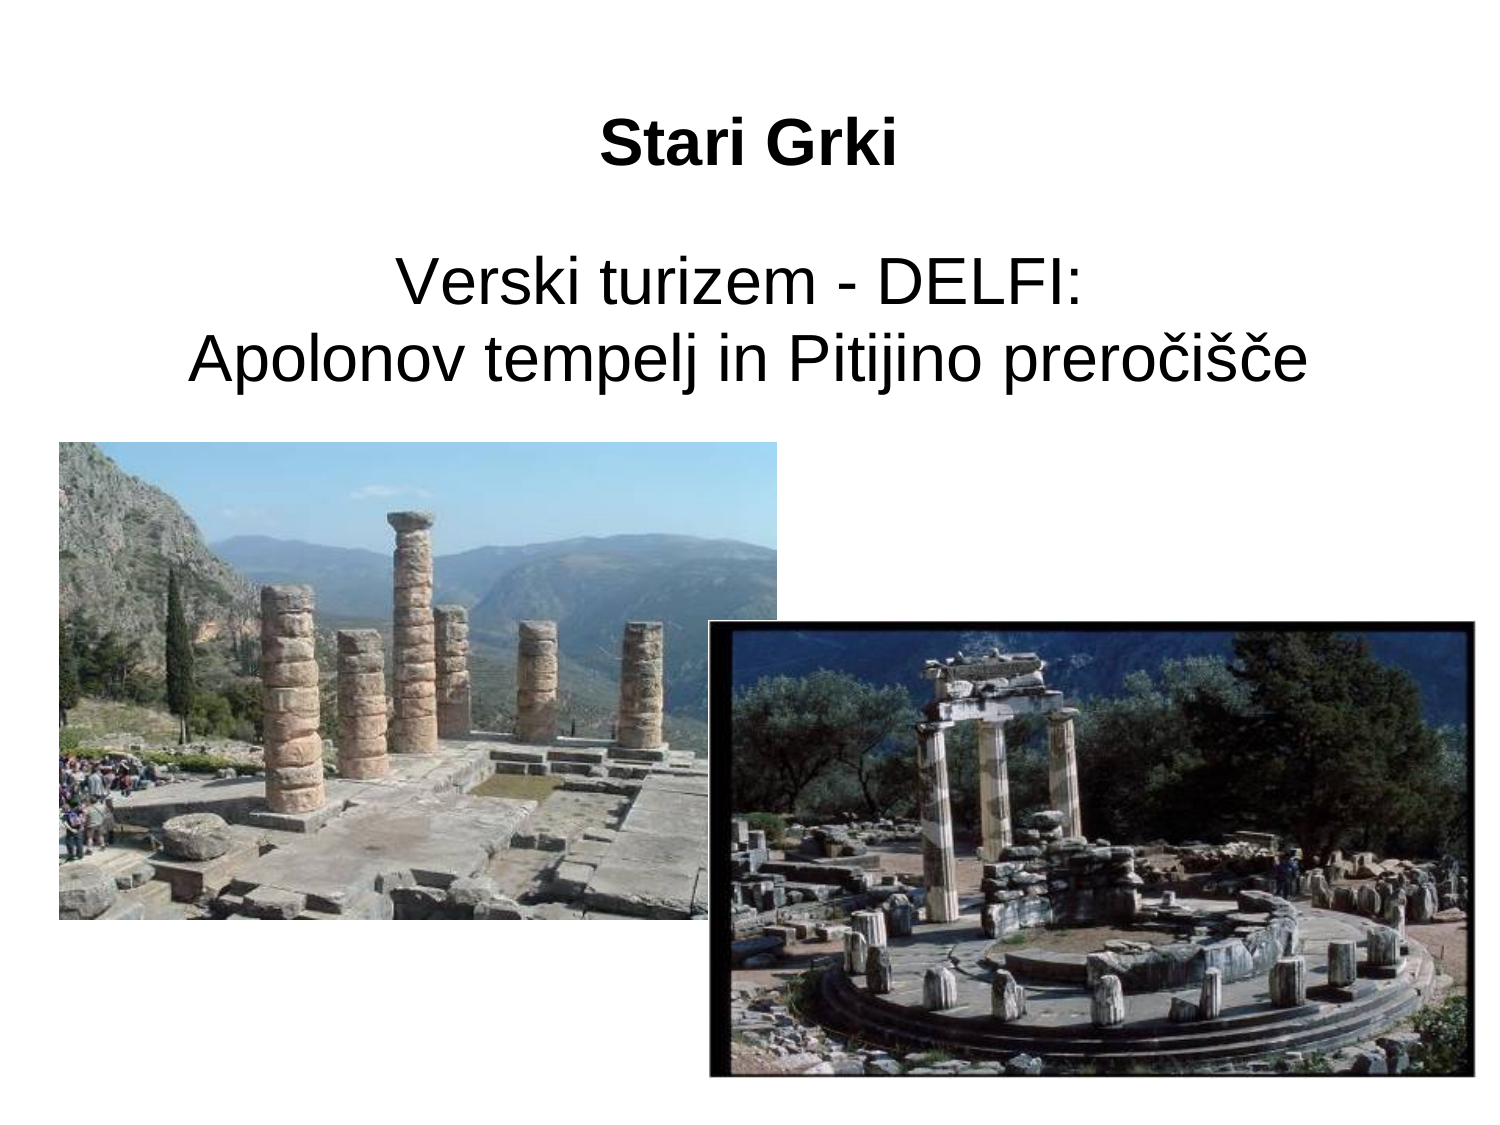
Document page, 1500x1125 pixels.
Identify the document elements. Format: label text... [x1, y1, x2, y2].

title Stari Grki [74, 13, 1425, 236]
picture [59, 442, 1477, 1079]
subtitle Verski turizem - DELFI: Apolonov tempelj in Pitijino preročišče [74, 236, 1425, 414]
